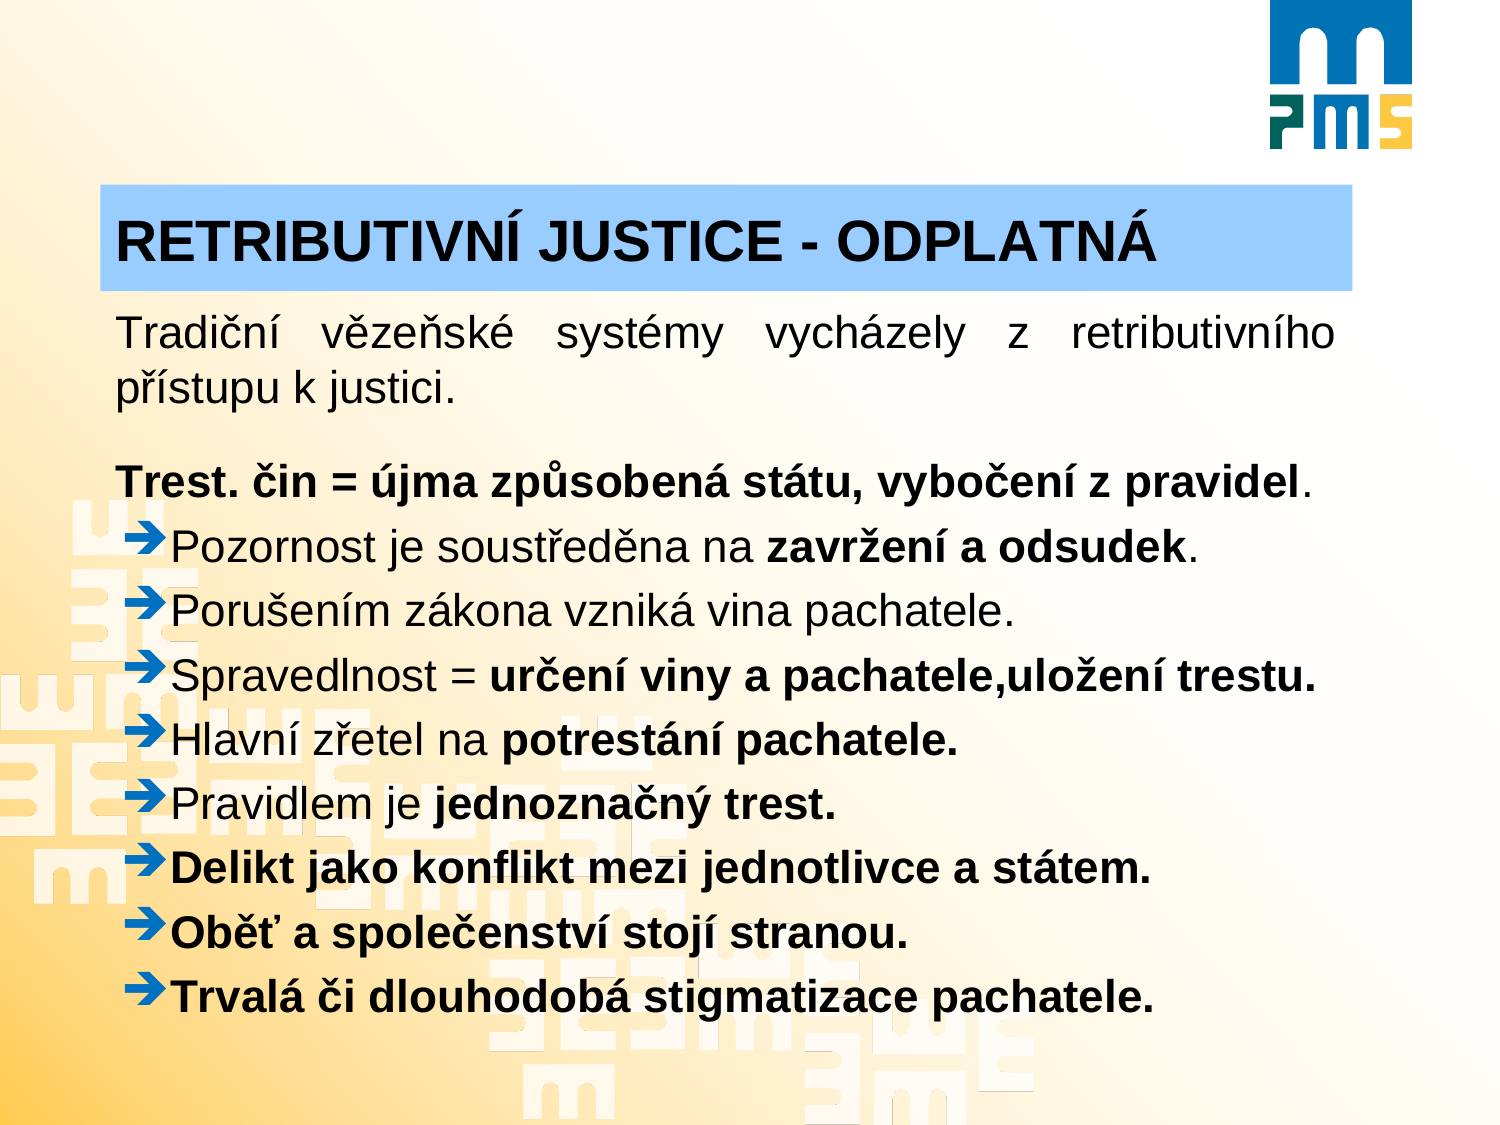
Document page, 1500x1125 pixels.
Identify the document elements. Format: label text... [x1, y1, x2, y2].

title RETRIBUTIVNÍ JUSTICE - ODPLATNÁ [100, 184, 1353, 292]
subtitle Tradiční vězeňské systémy vycházely z retributivního přístupu k justici. Trest. čin = újma způsobená státu, vybočení z pravidel. Pozornost je soustředěna na zavržení a odsudek. Porušením zákona vzniká vina pachatele. Spravedlnost = určení viny a pachatele,uložení trestu. Hlavní zřetel na potrestání pachatele. Pravidlem je jednoznačný trest. Delikt jako konflikt mezi jednotlivce a státem. Oběť a společenství stojí stranou. Trvalá či dlouhodobá stigmatizace pachatele. [100, 295, 1353, 993]
picture [0, 0, 1500, 1125]
